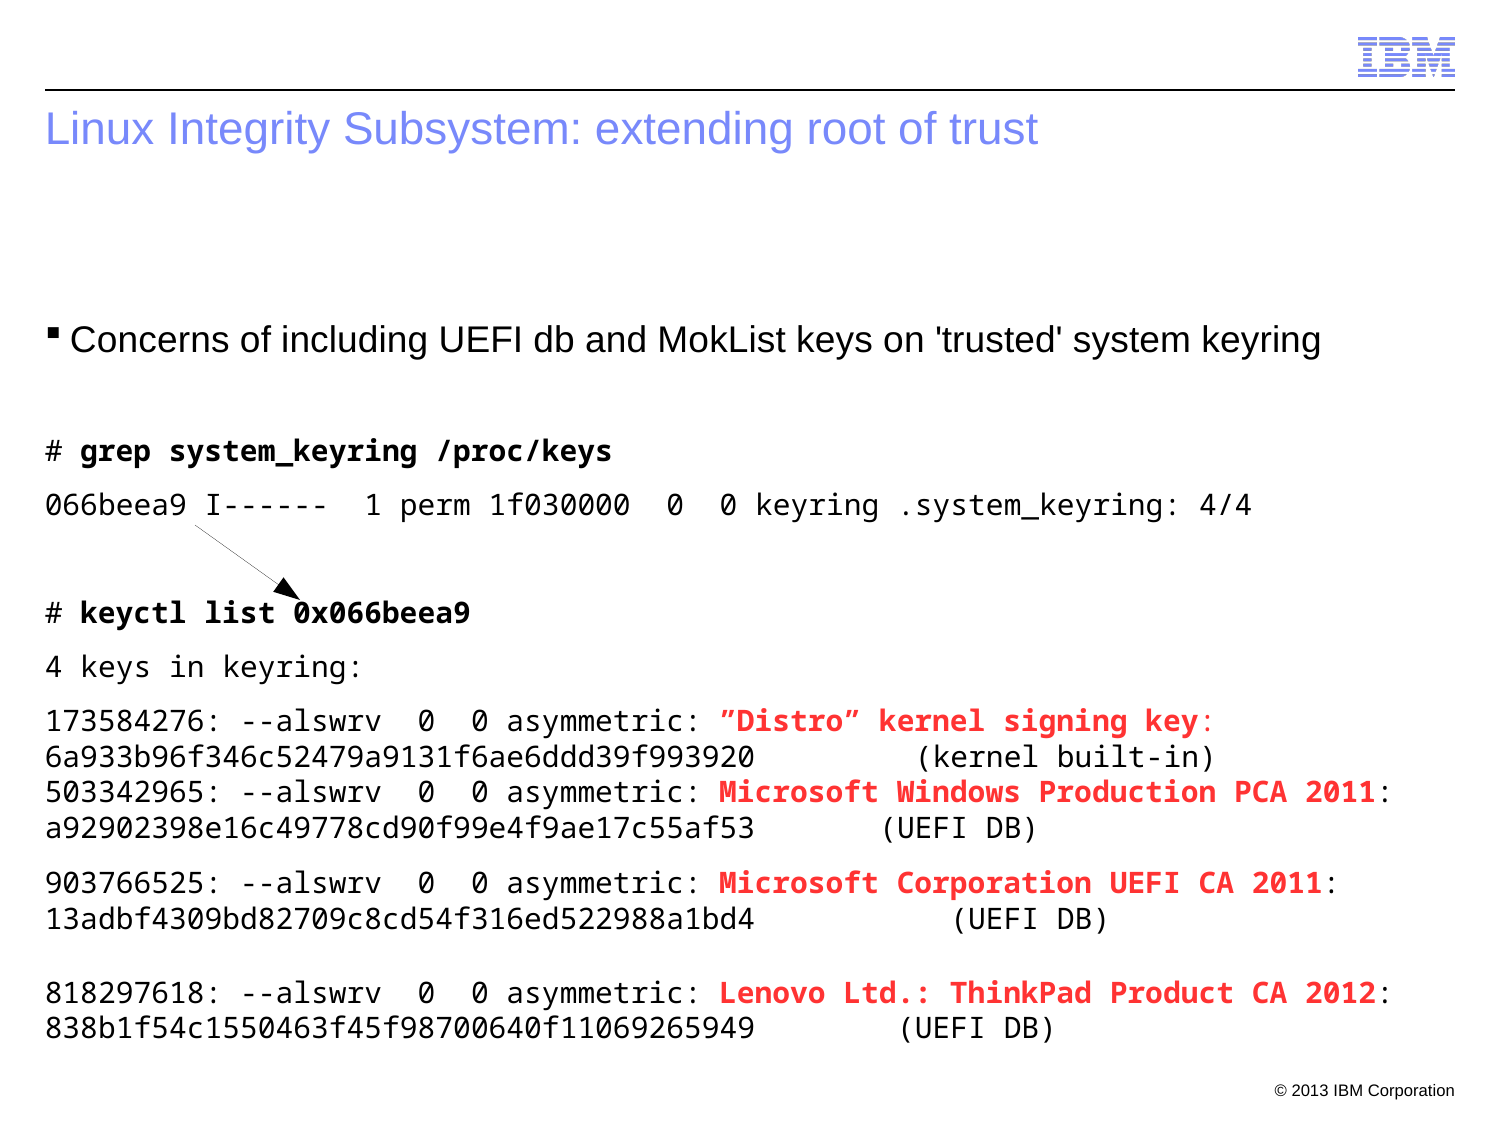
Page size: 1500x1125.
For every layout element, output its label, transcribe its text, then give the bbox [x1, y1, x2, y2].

list Concerns of including UEFI db and MokList keys on 'trusted' system keyring # grep system_keyring /proc/keys 066beea9 I------ 1 perm 1f030000 0 0 keyring .system_keyring: 4/4 # keyctl list 0x066beea9 4 keys in keyring: 173584276: --alswrv 0 0 asymmetric: ”Distro” kernel signing key: 6a933b96f346c52479a9131f6ae6ddd39f993920 (kernel built-in) 503342965: --alswrv 0 0 asymmetric: Microsoft Windows Production PCA 2011: a92902398e16c49778cd90f99e4f9ae17c55af53 (UEFI DB) 903766525: --alswrv 0 0 asymmetric: Microsoft Corporation UEFI CA 2011: 13adbf4309bd82709c8cd54f316ed522988a1bd4 (UEFI DB) 818297618: --alswrv 0 0 asymmetric: Lenovo Ltd.: ThinkPad Product CA 2012: 838b1f54c1550463f45f98700640f11069265949 (UEFI DB) [29, 307, 1455, 1058]
title Linux Integrity Subsystem: extending root of trust [29, 97, 1455, 218]
picture [1358, 37, 1455, 77]
